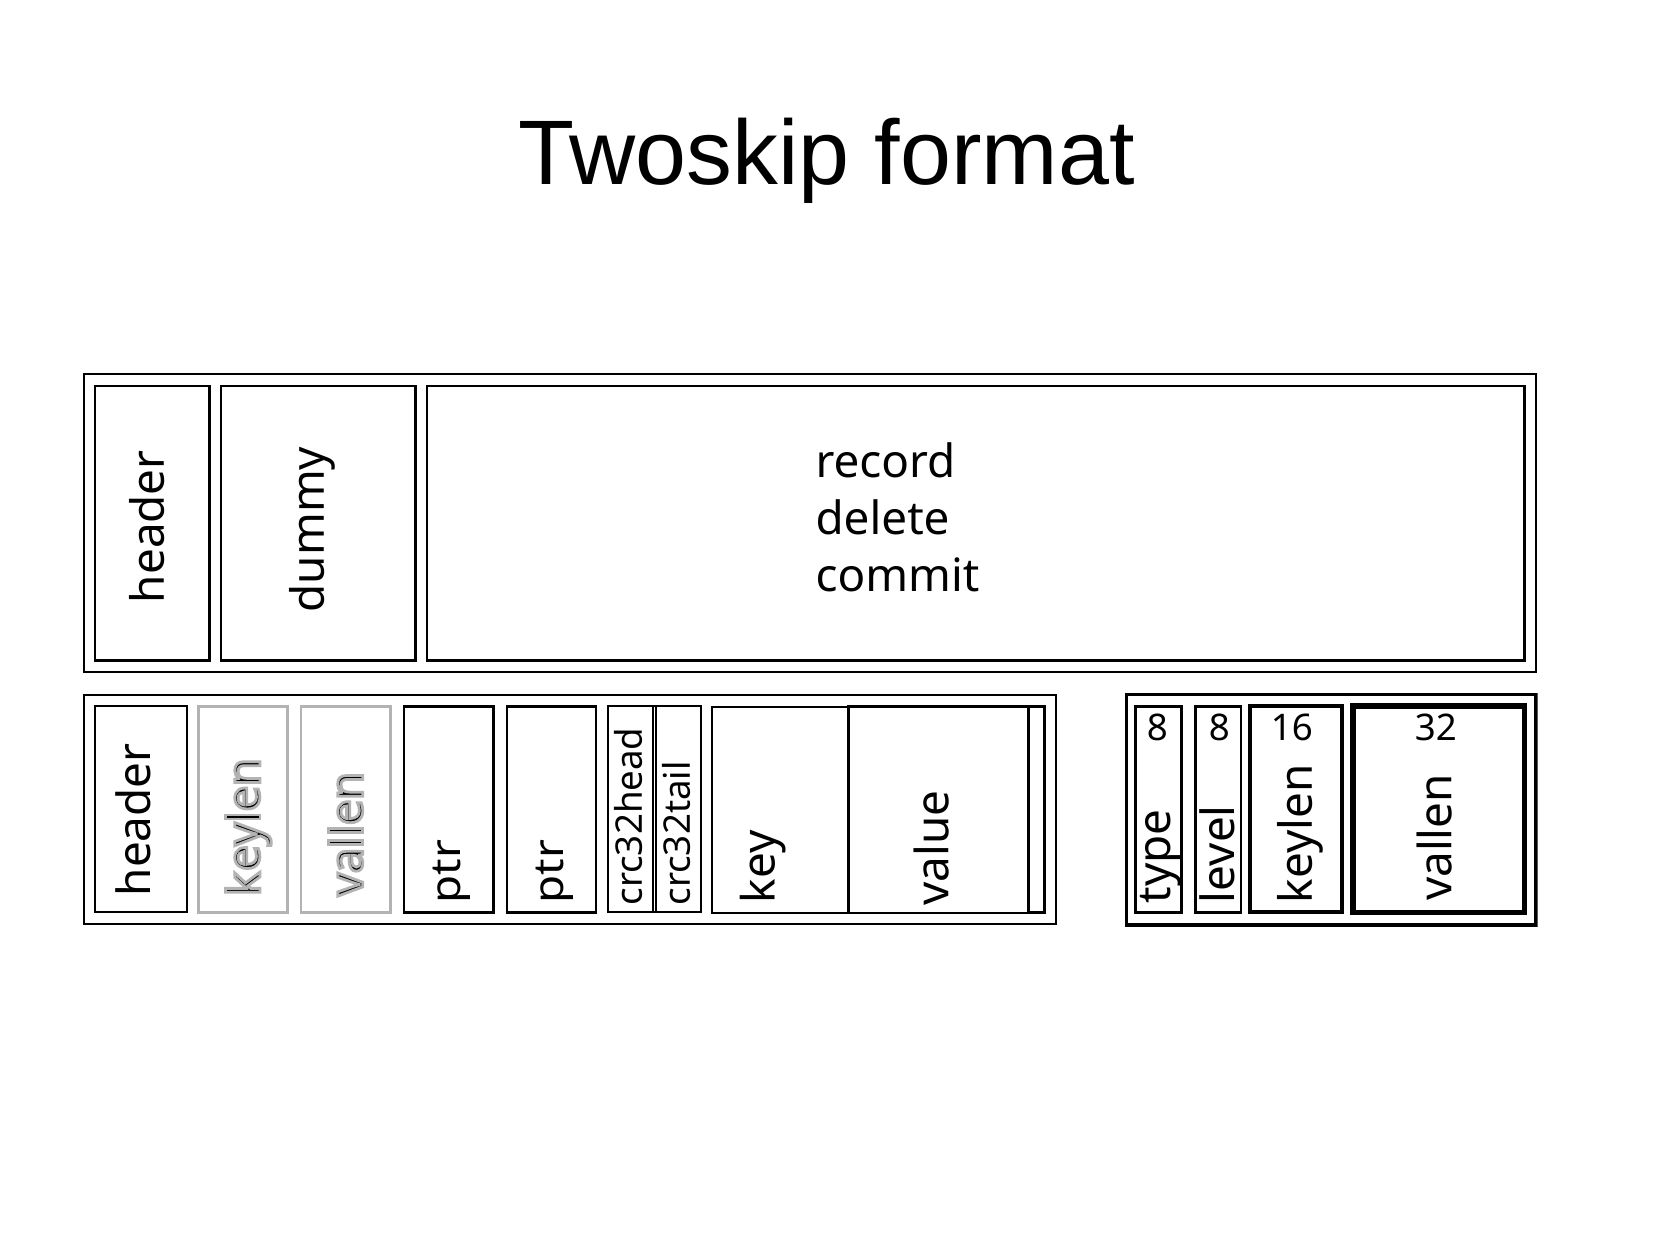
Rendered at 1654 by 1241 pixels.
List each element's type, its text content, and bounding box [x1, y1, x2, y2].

picture [82, 373, 1538, 927]
title Twoskip format [82, 49, 1571, 257]
